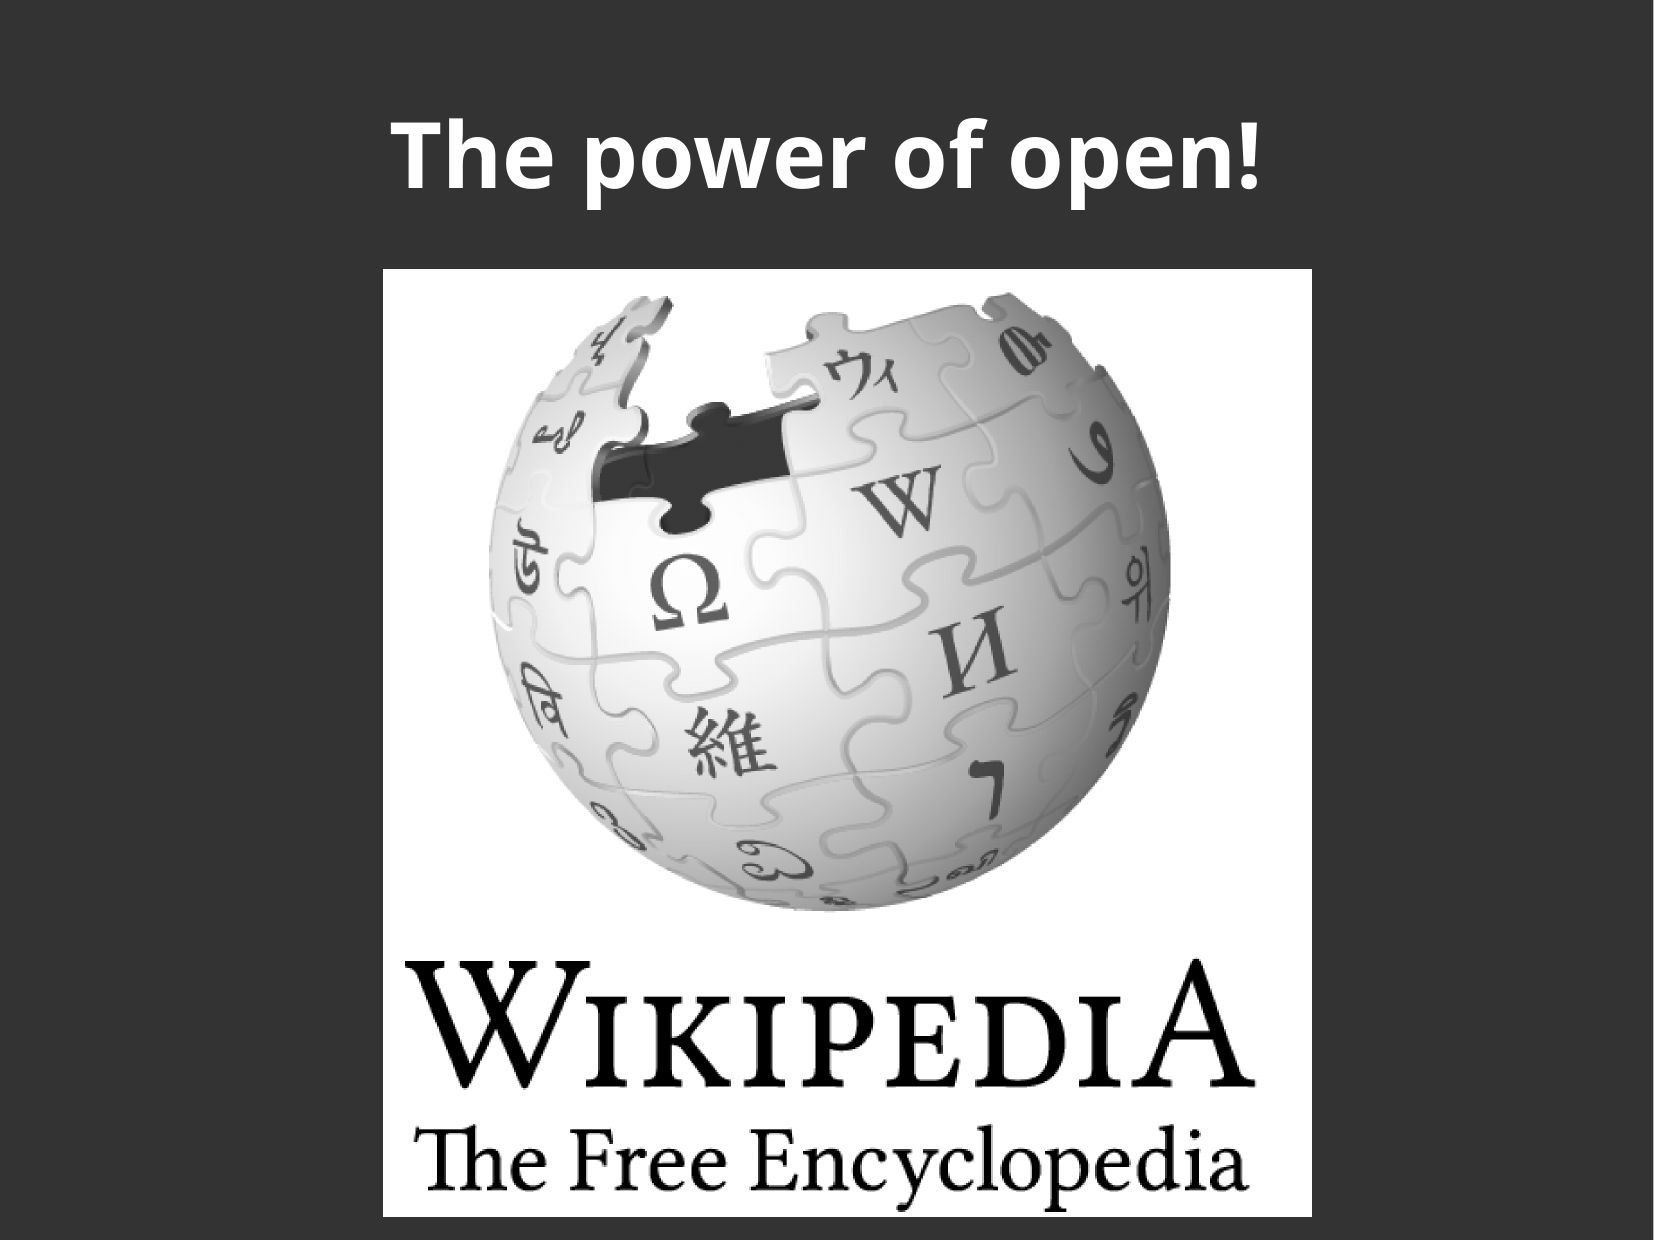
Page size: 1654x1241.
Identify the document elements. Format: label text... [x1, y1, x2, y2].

picture [383, 269, 1312, 1217]
title The power of open! [82, 49, 1571, 257]
